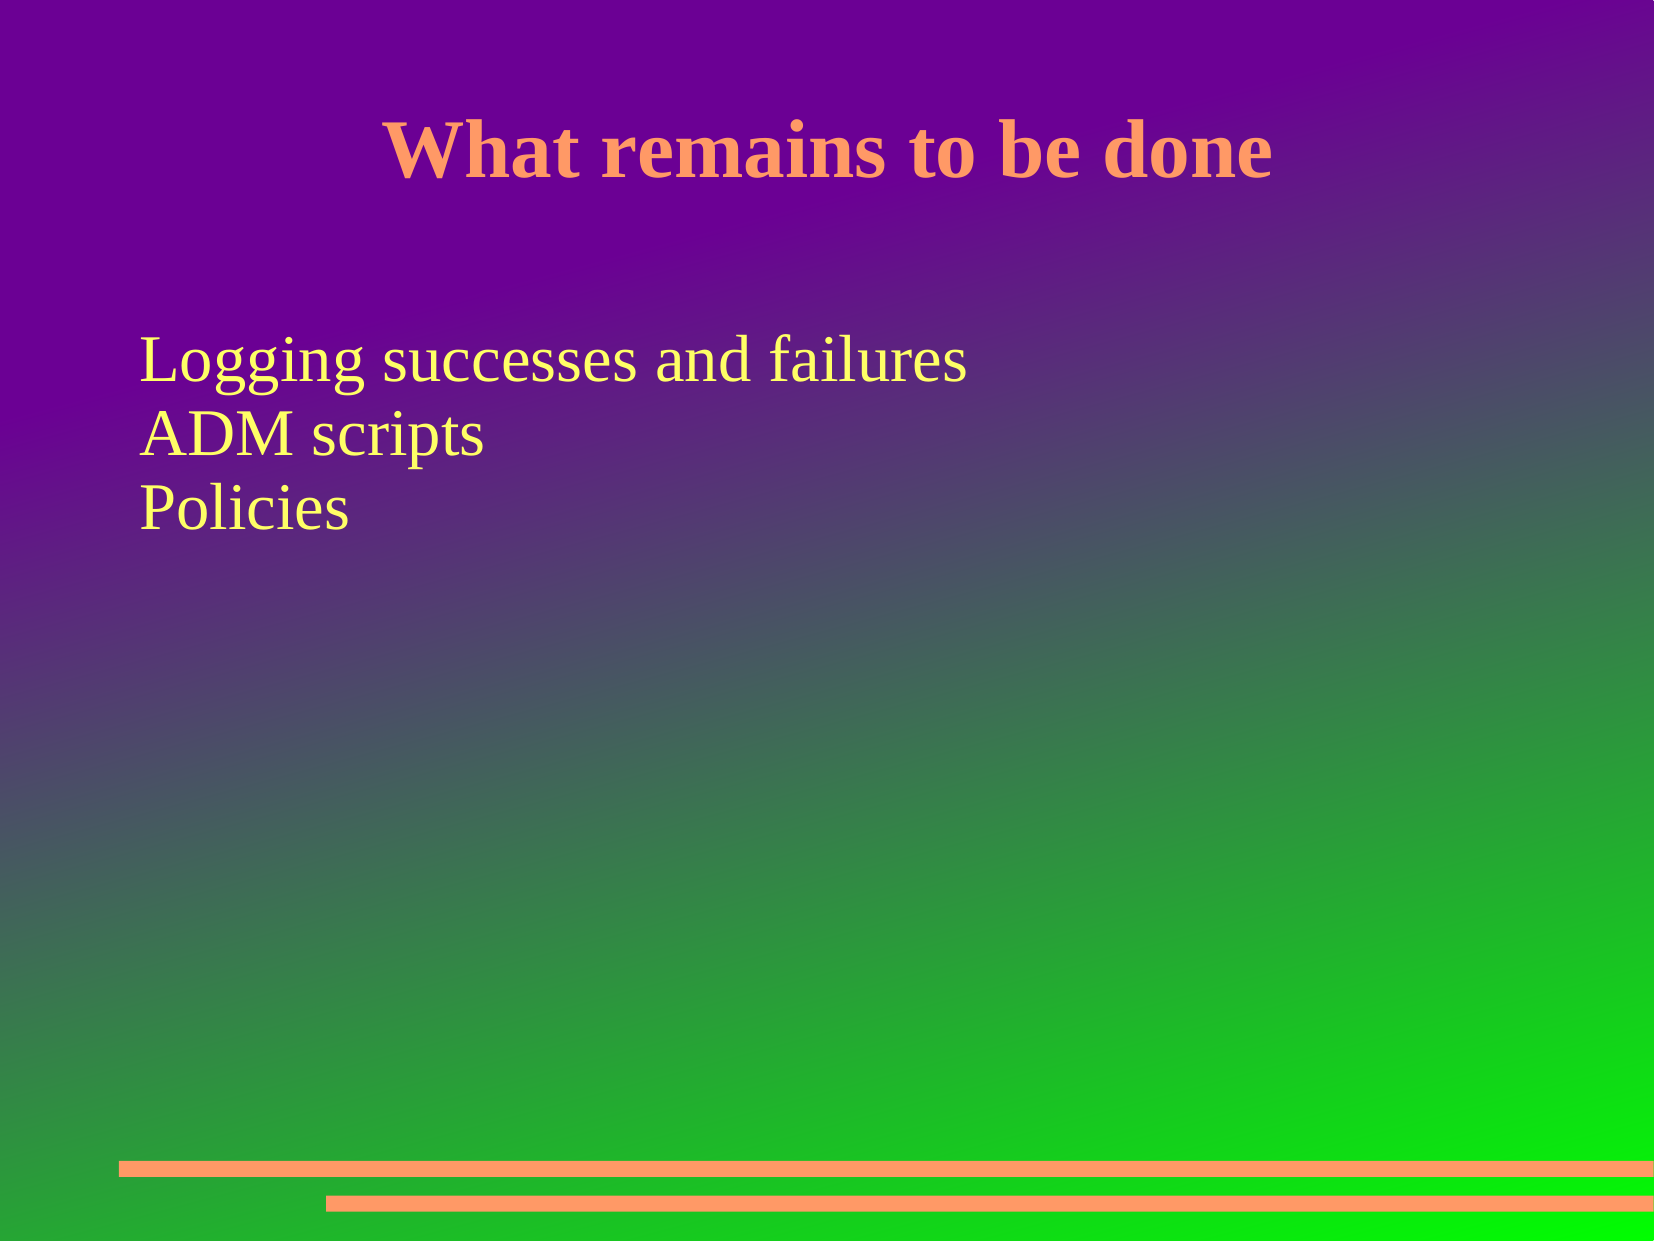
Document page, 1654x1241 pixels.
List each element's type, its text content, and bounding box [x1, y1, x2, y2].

list Logging successes and failures ADM scripts Policies [121, 322, 1561, 1133]
title What remains to be done [121, 46, 1534, 254]
